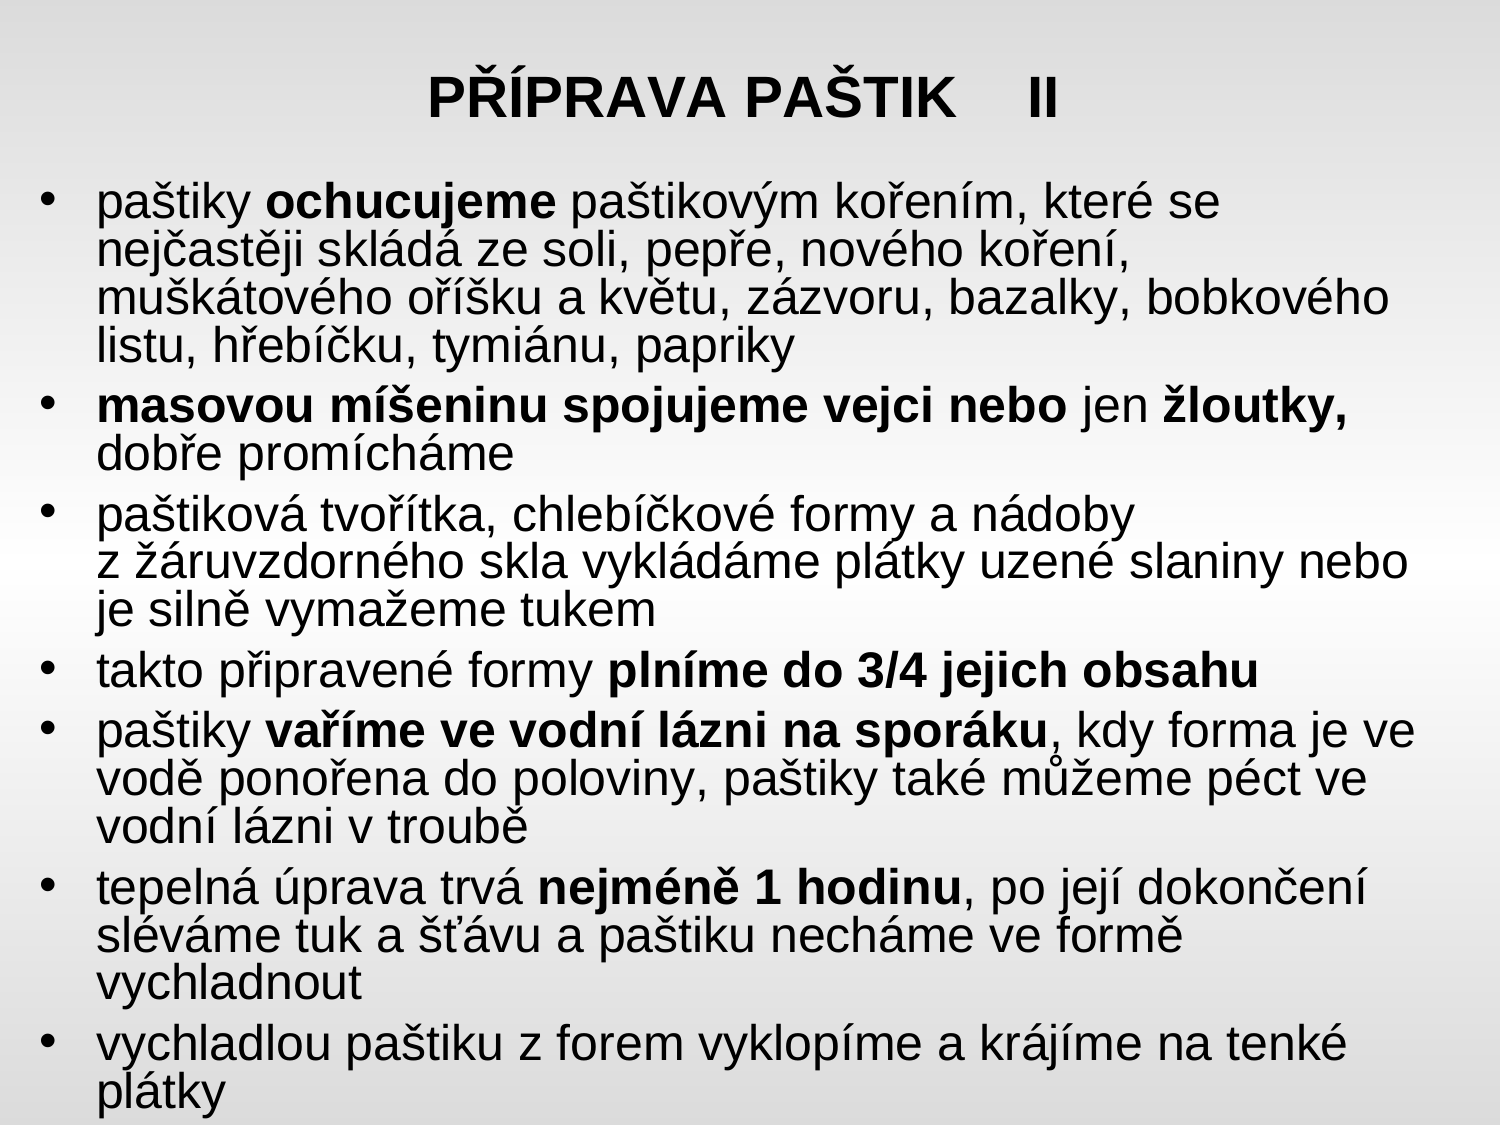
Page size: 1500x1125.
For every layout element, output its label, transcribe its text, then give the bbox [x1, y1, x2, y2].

title PŘÍPRAVA PAŠTIK II [62, 49, 1426, 99]
list paštiky ochucujeme paštikovým kořením, které se nejčastěji skládá ze soli, pepře, nového koření, muškátového oříšku a květu, zázvoru, bazalky, bobkového listu, hřebíčku, tymiánu, papriky masovou míšeninu spojujeme vejci nebo jen žloutky, dobře promícháme paštiková tvořítka, chlebíčkové formy a nádoby z žáruvzdorného skla vykládáme plátky uzené slaniny nebo je silně vymažeme tukem takto připravené formy plníme do 3/4 jejich obsahu paštiky vaříme ve vodní lázni na sporáku, kdy forma je ve vodě ponořena do poloviny, paštiky také můžeme péct ve vodní lázni v troubě tepelná úprava trvá nejméně 1 hodinu, po její dokončení sléváme tuk a šťávu a paštiku necháme ve formě vychladnout vychladlou paštiku z forem vyklopíme a krájíme na tenké plátky [24, 99, 1450, 1114]
